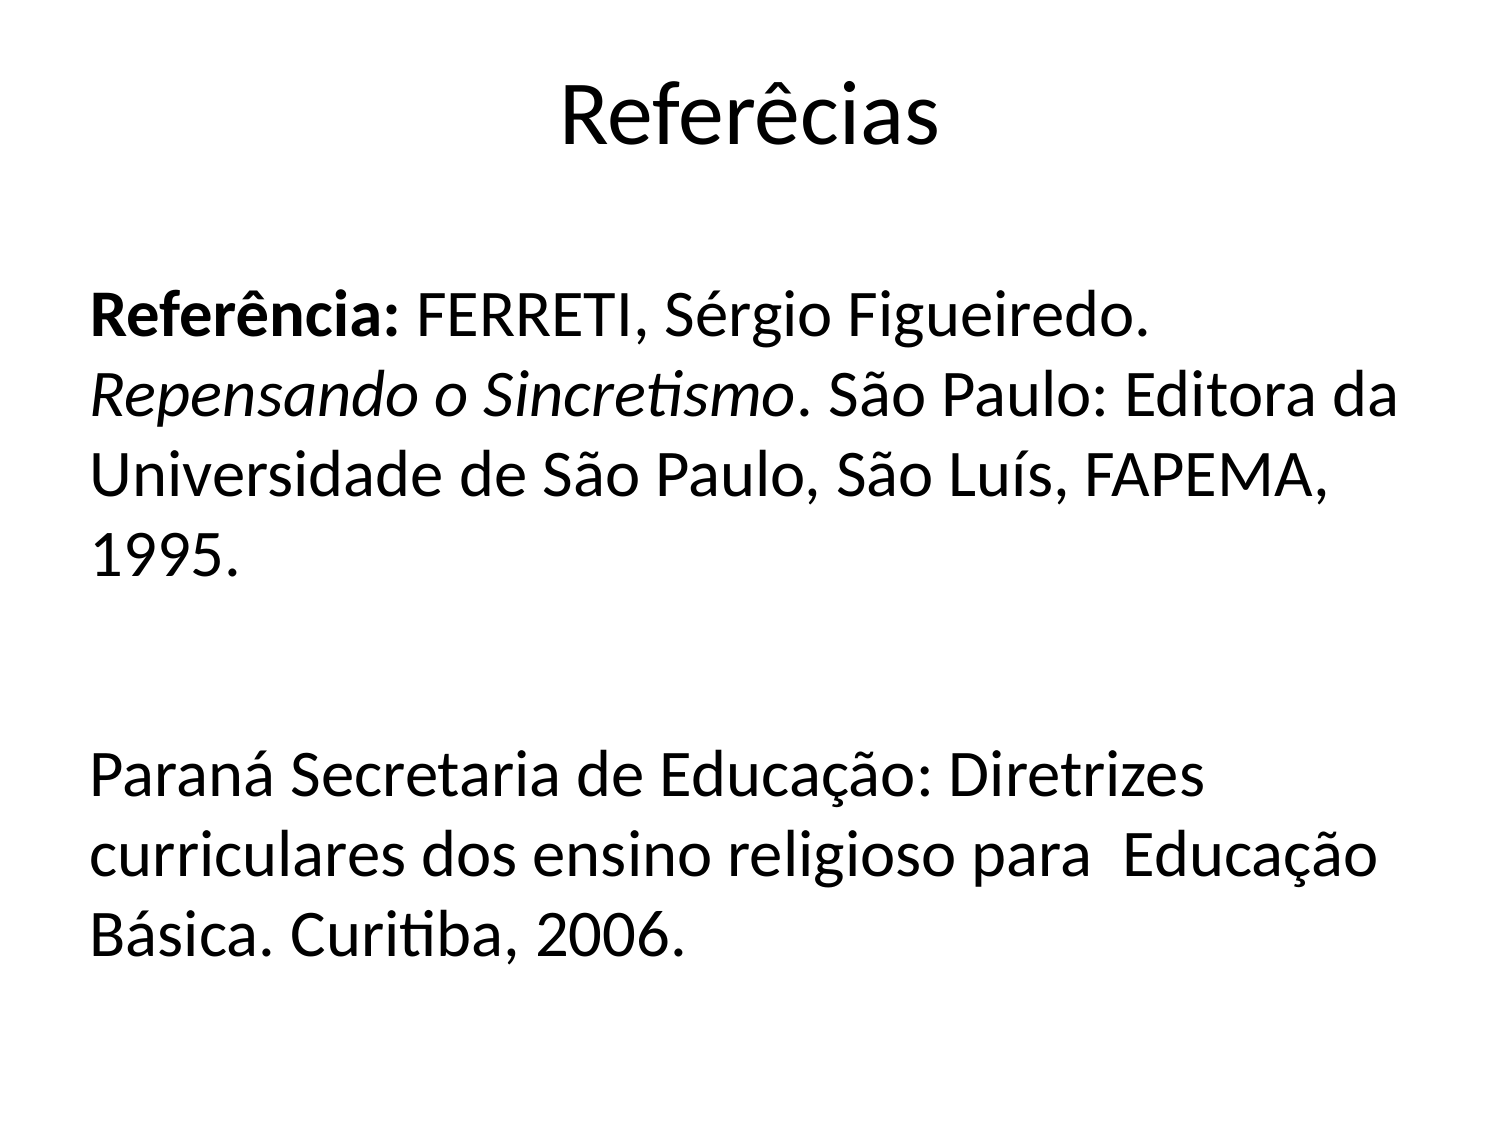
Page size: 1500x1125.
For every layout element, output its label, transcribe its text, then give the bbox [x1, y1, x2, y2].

list Referência: FERRETI, Sérgio Figueiredo. Repensando o Sincretismo. São Paulo: Editora da Universidade de São Paulo, São Luís, FAPEMA, 1995. Paraná Secretaria de Educação: Diretrizes curriculares dos ensino religioso para Educação Básica. Curitiba, 2006. [75, 262, 1425, 1005]
title Referêcias [75, 45, 1425, 233]
